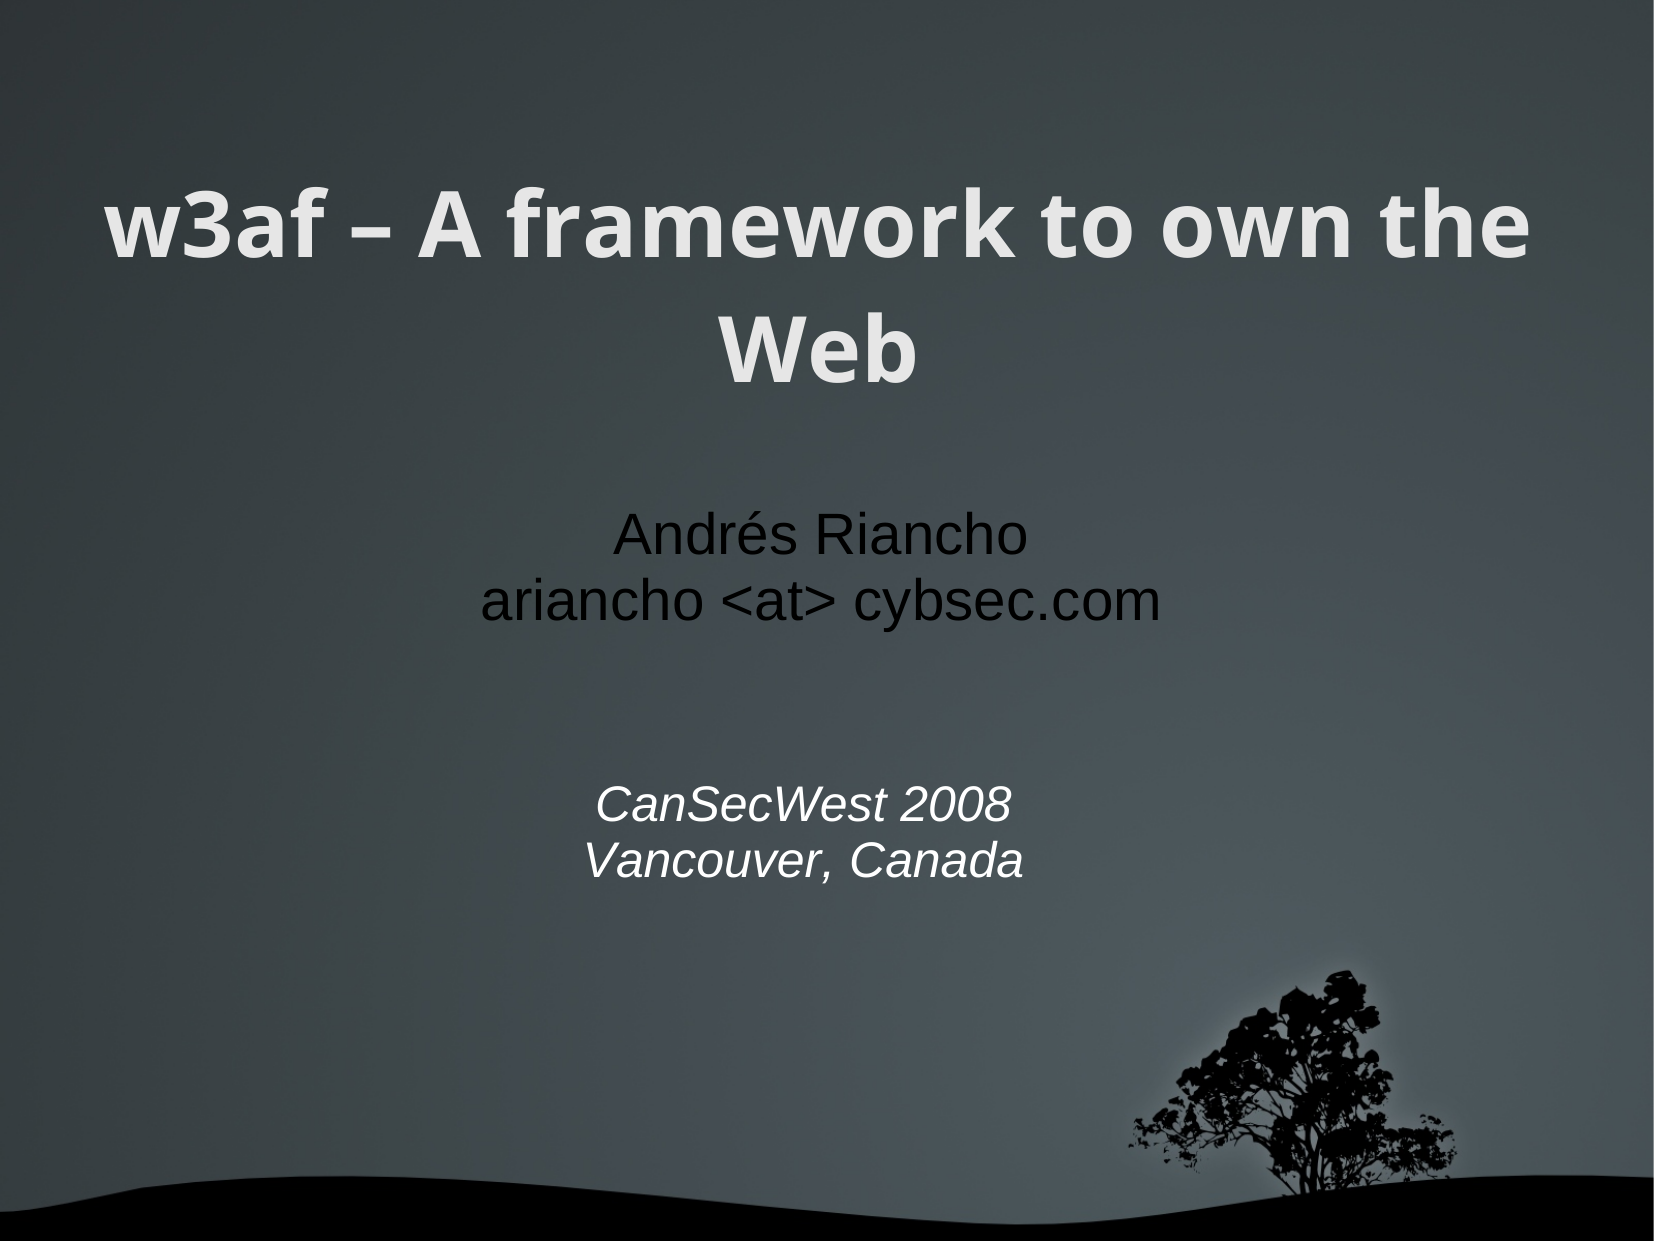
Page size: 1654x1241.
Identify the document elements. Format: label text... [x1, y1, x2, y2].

title w3af – A framework to own the Web [75, 177, 1564, 392]
picture [0, 0, 1654, 1241]
text_box CanSecWest 2008 Vancouver, Canada [59, 569, 1548, 1095]
text_box Andrés Riancho ariancho <at> cybsec.com [77, 0, 1566, 967]
